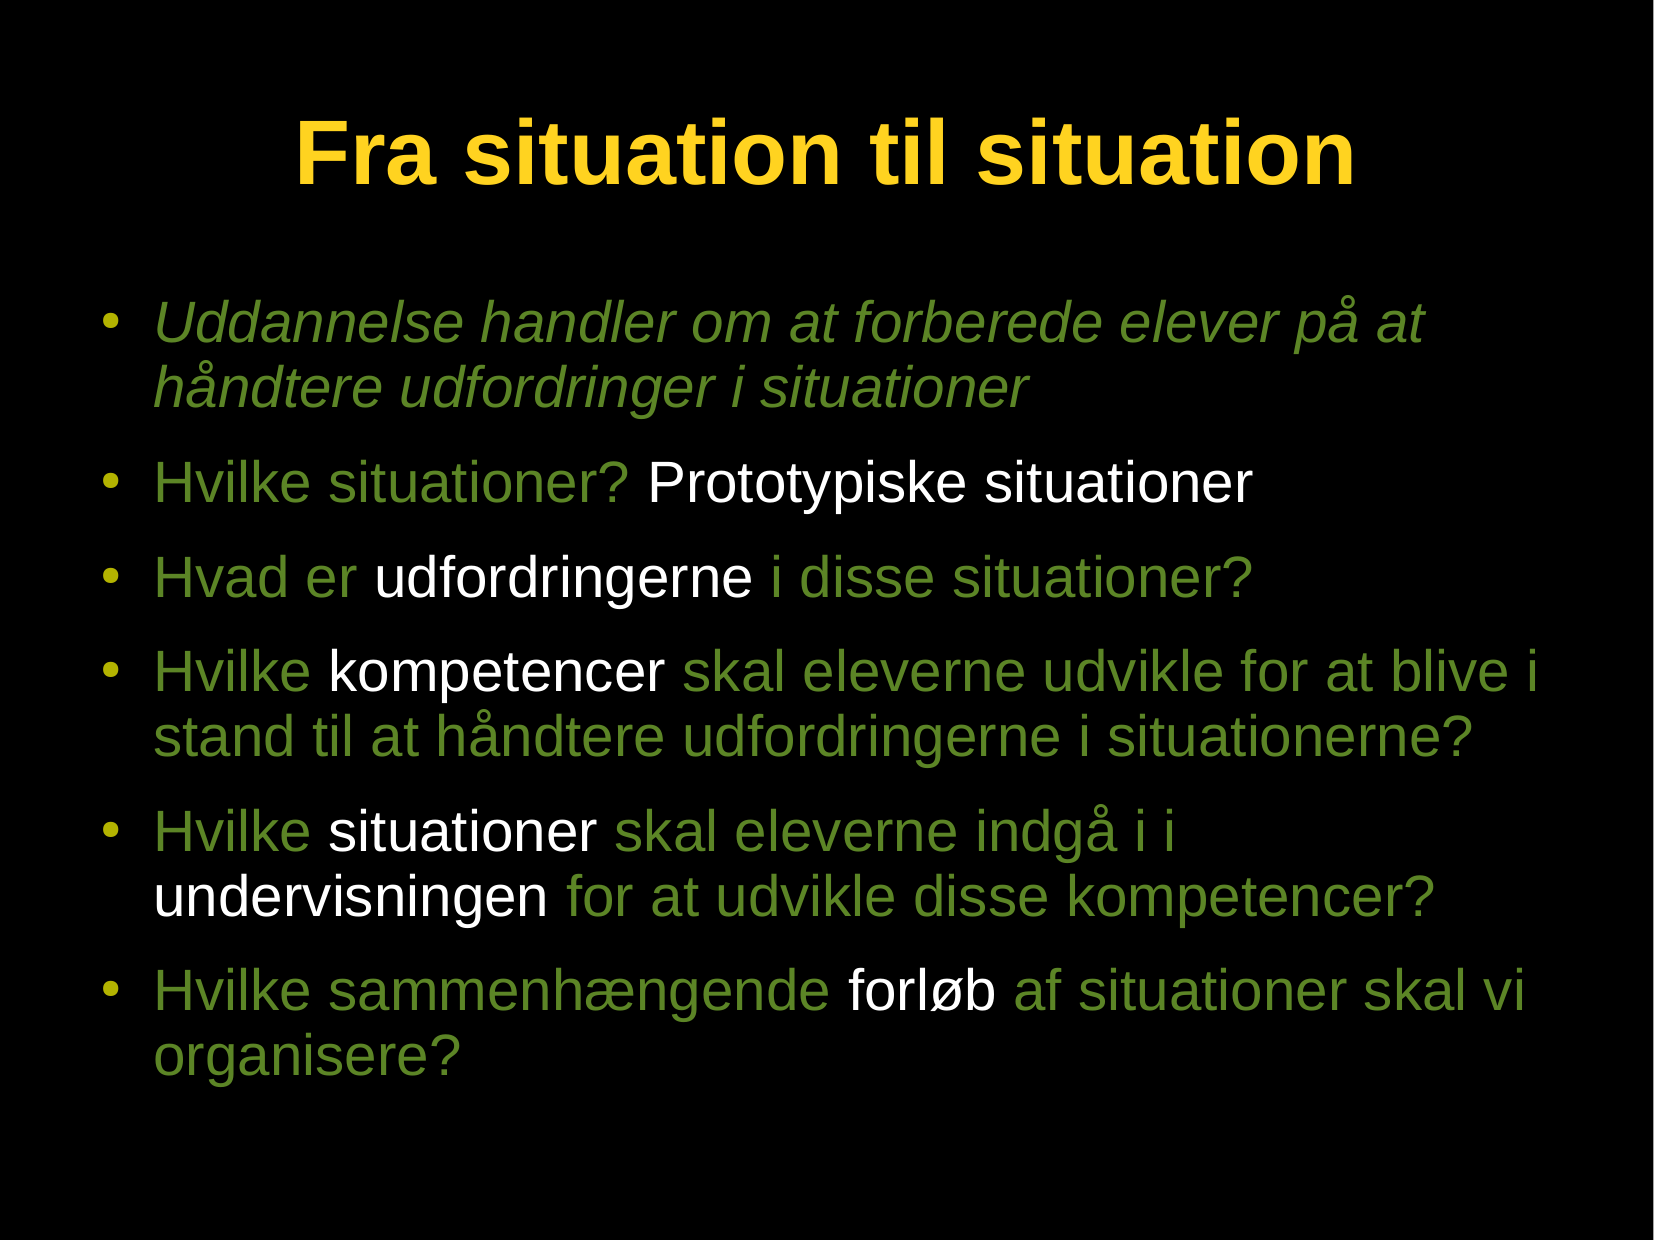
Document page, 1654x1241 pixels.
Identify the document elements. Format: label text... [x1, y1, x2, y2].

list Uddannelse handler om at forberede elever på at håndtere udfordringer i situationer Hvilke situationer? Prototypiske situationer Hvad er udfordringerne i disse situationer? Hvilke kompetencer skal eleverne udvikle for at blive i stand til at håndtere udfordringerne i situationerne? Hvilke situationer skal eleverne indgå i i undervisningen for at udvikle disse kompetencer? Hvilke sammenhængende forløb af situationer skal vi organisere? [82, 290, 1571, 1094]
title Fra situation til situation [82, 49, 1571, 257]
